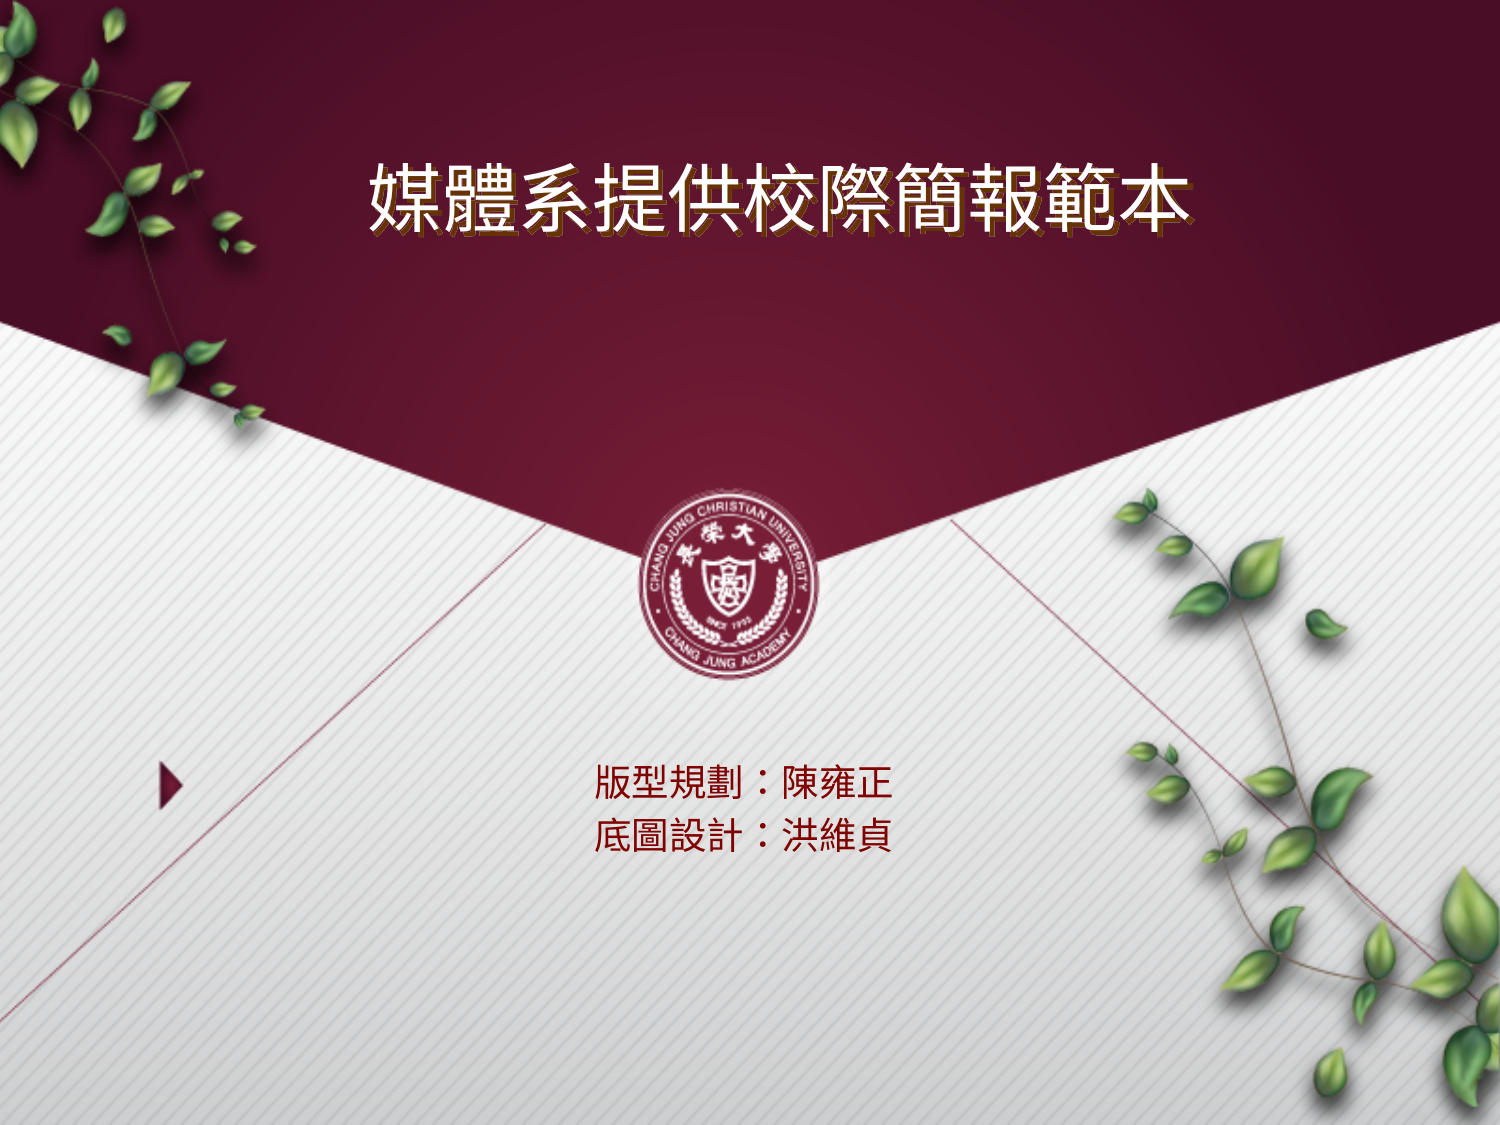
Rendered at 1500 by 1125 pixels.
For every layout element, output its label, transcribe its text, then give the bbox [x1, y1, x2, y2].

title 媒體系提供校際簡報範本 [277, 78, 1282, 315]
subtitle 版型規劃：陳雍正 底圖設計：洪維貞 [324, 751, 1164, 936]
